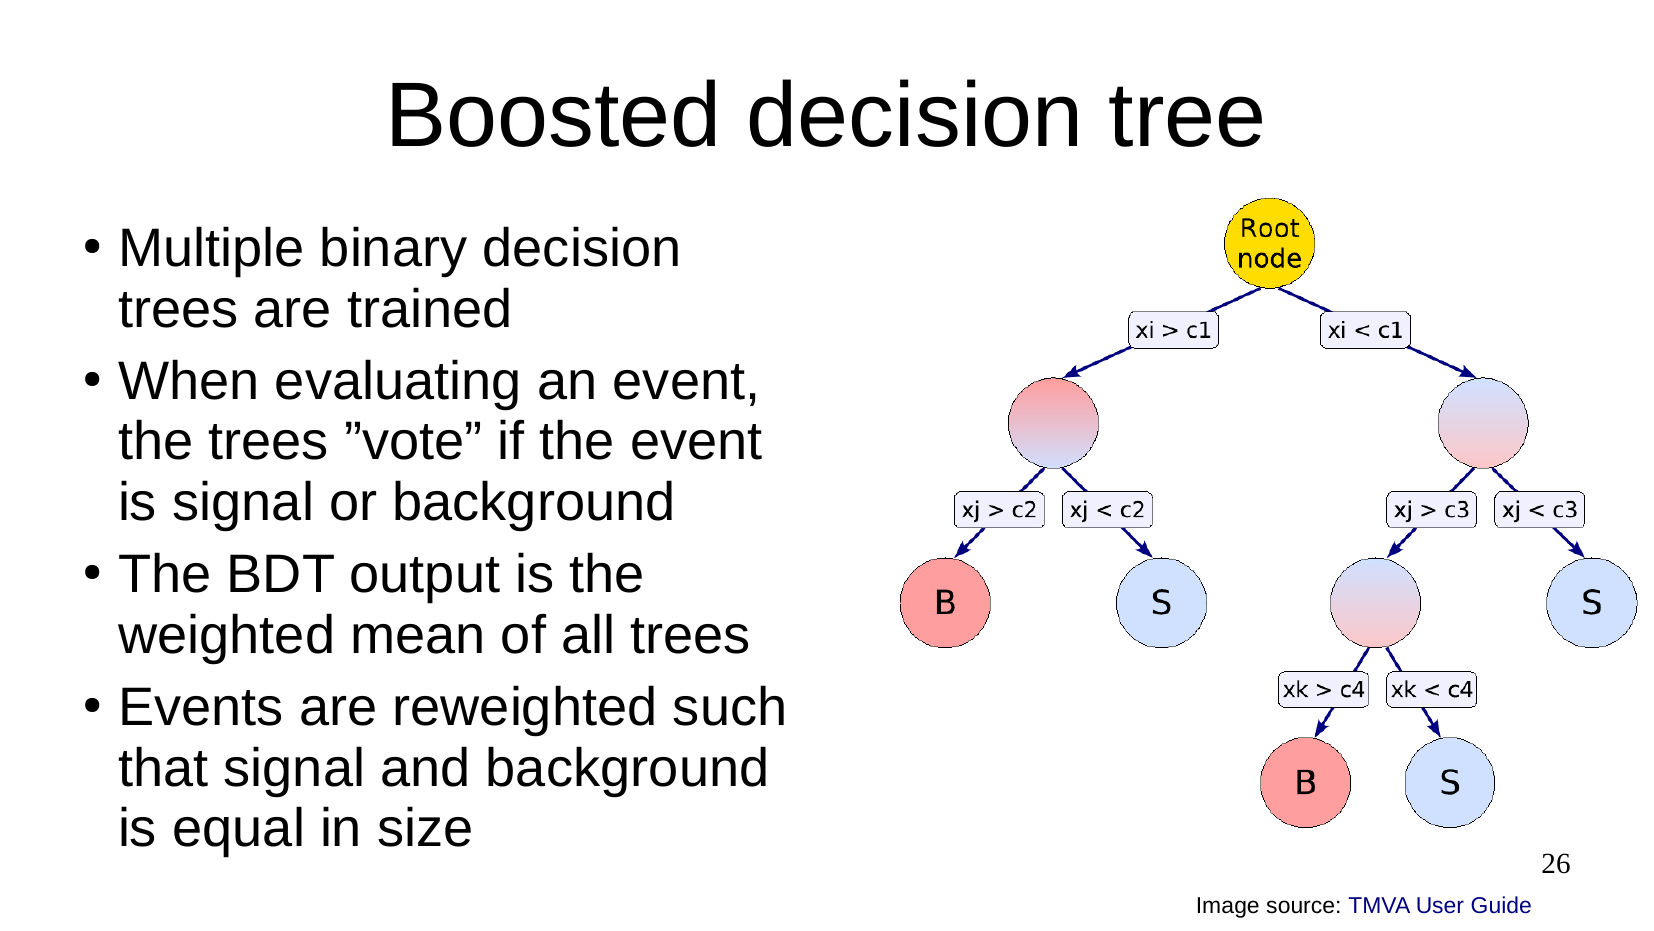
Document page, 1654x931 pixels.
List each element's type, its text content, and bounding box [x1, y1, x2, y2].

subtitle Multiple binary decision trees are trained When evaluating an event, the trees ”vote” if the event is signal or background The BDT output is the weighted mean of all trees Events are reweighted such that signal and background is equal in size [82, 217, 798, 859]
text_box Image source: TMVA User Guide [1181, 885, 1654, 931]
title Boosted decision tree [82, 37, 1571, 193]
picture [885, 177, 1654, 851]
